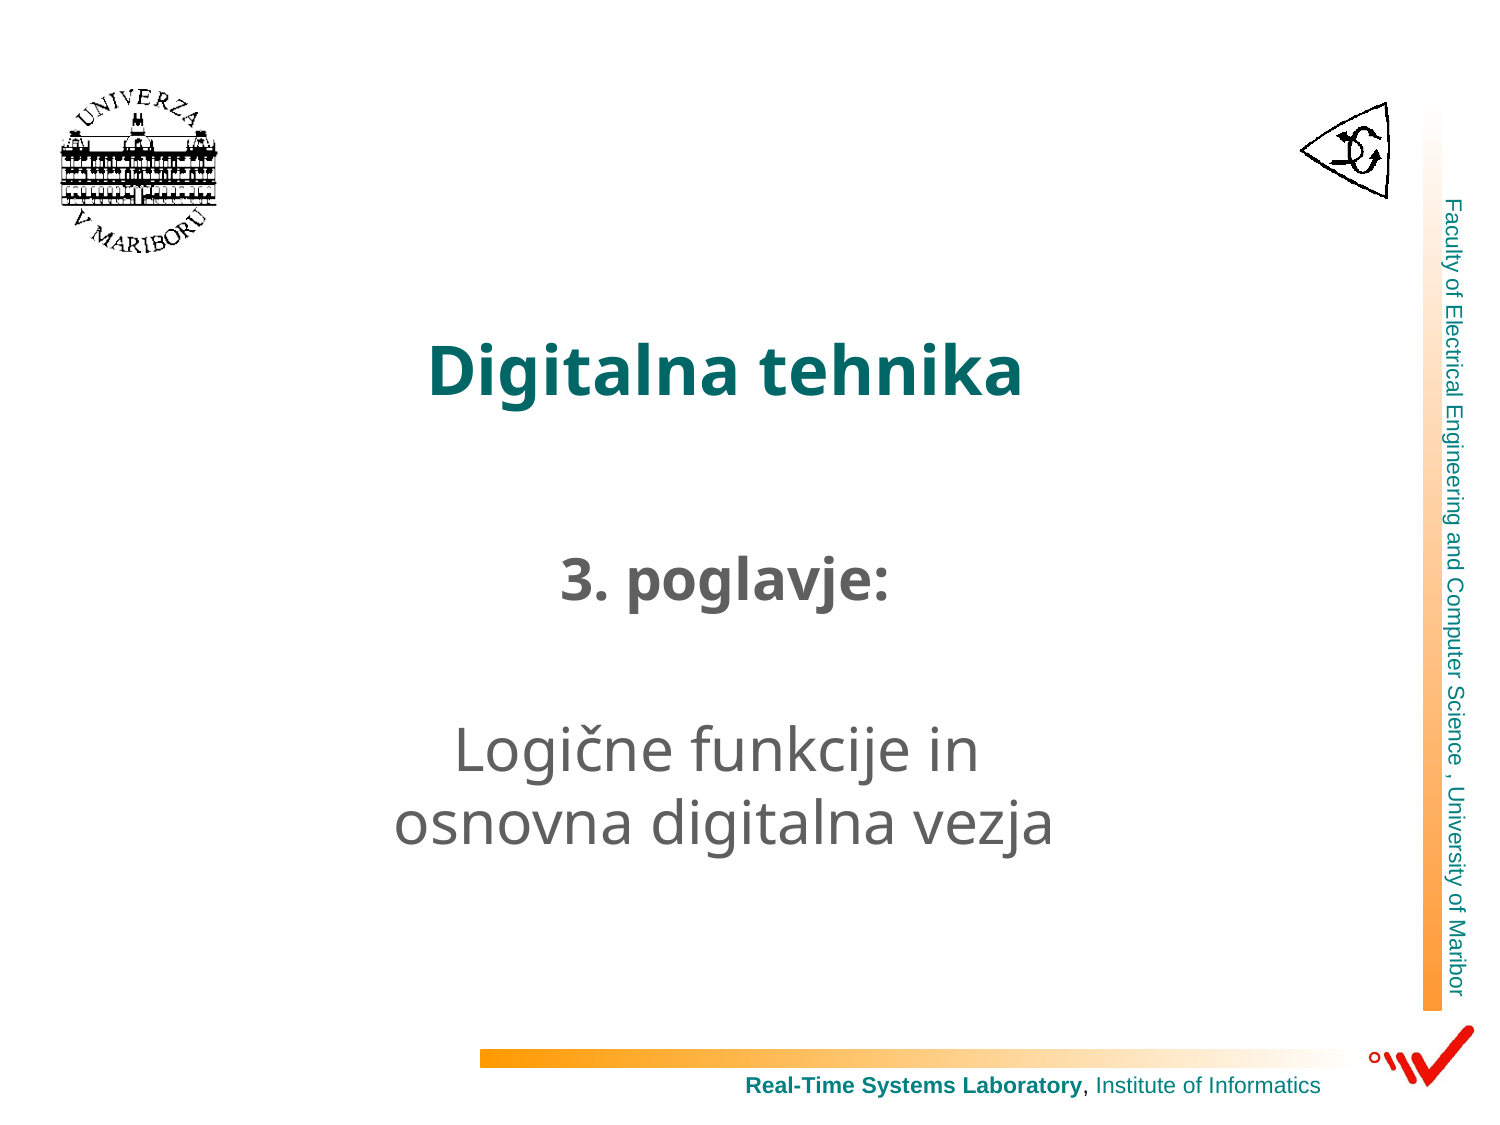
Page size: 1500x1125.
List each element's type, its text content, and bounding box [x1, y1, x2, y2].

title Digitalna tehnika [84, 318, 1367, 543]
picture [1294, 99, 1395, 200]
subtitle 3. poglavje: Logične funkcije in osnovna digitalna vezja [200, 533, 1251, 952]
picture [57, 89, 221, 253]
